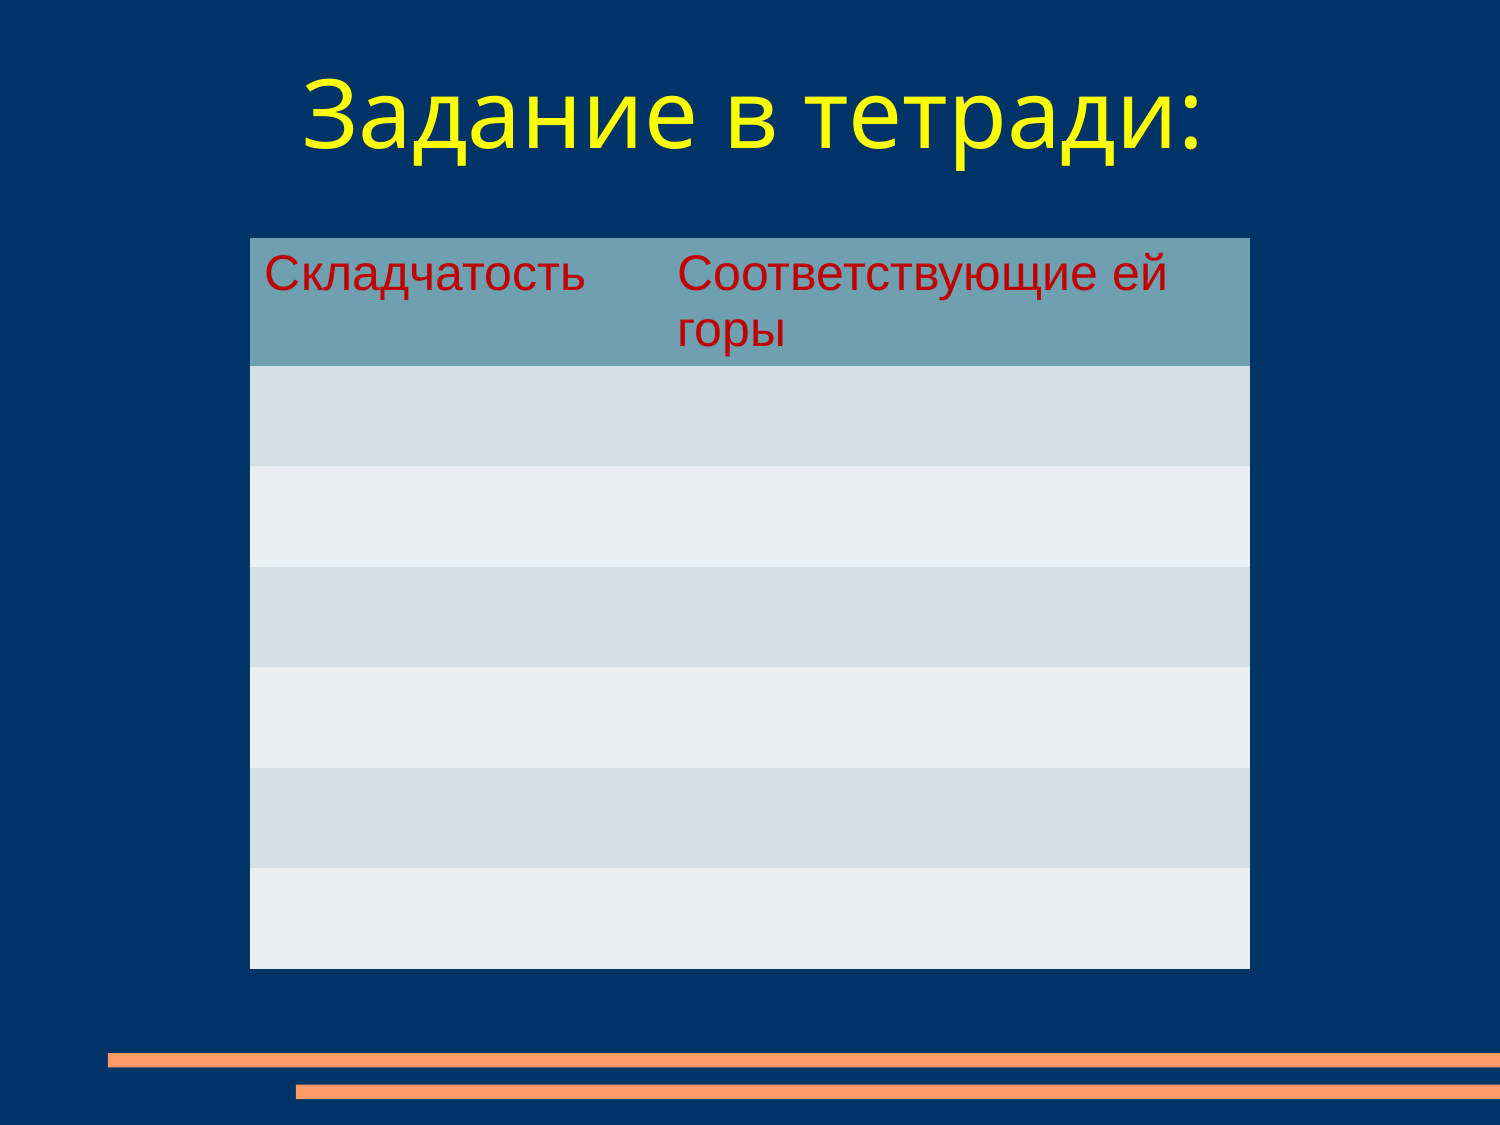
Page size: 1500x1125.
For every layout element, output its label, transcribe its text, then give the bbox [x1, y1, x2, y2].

table_cell [250, 567, 662, 667]
table_header Складчатость [250, 238, 662, 366]
table_cell [662, 768, 1250, 868]
table_cell [250, 366, 662, 466]
table_header Соответствующие ей горы [662, 238, 1250, 366]
table_cell [250, 466, 662, 567]
table_cell [250, 868, 662, 969]
table_cell [662, 868, 1250, 969]
table_cell [250, 768, 662, 868]
table_cell [662, 567, 1250, 667]
table_cell [662, 667, 1250, 768]
table_cell [250, 667, 662, 768]
table_cell [662, 366, 1250, 466]
title Задание в тетради: [287, 45, 1300, 233]
table_cell [662, 466, 1250, 567]
